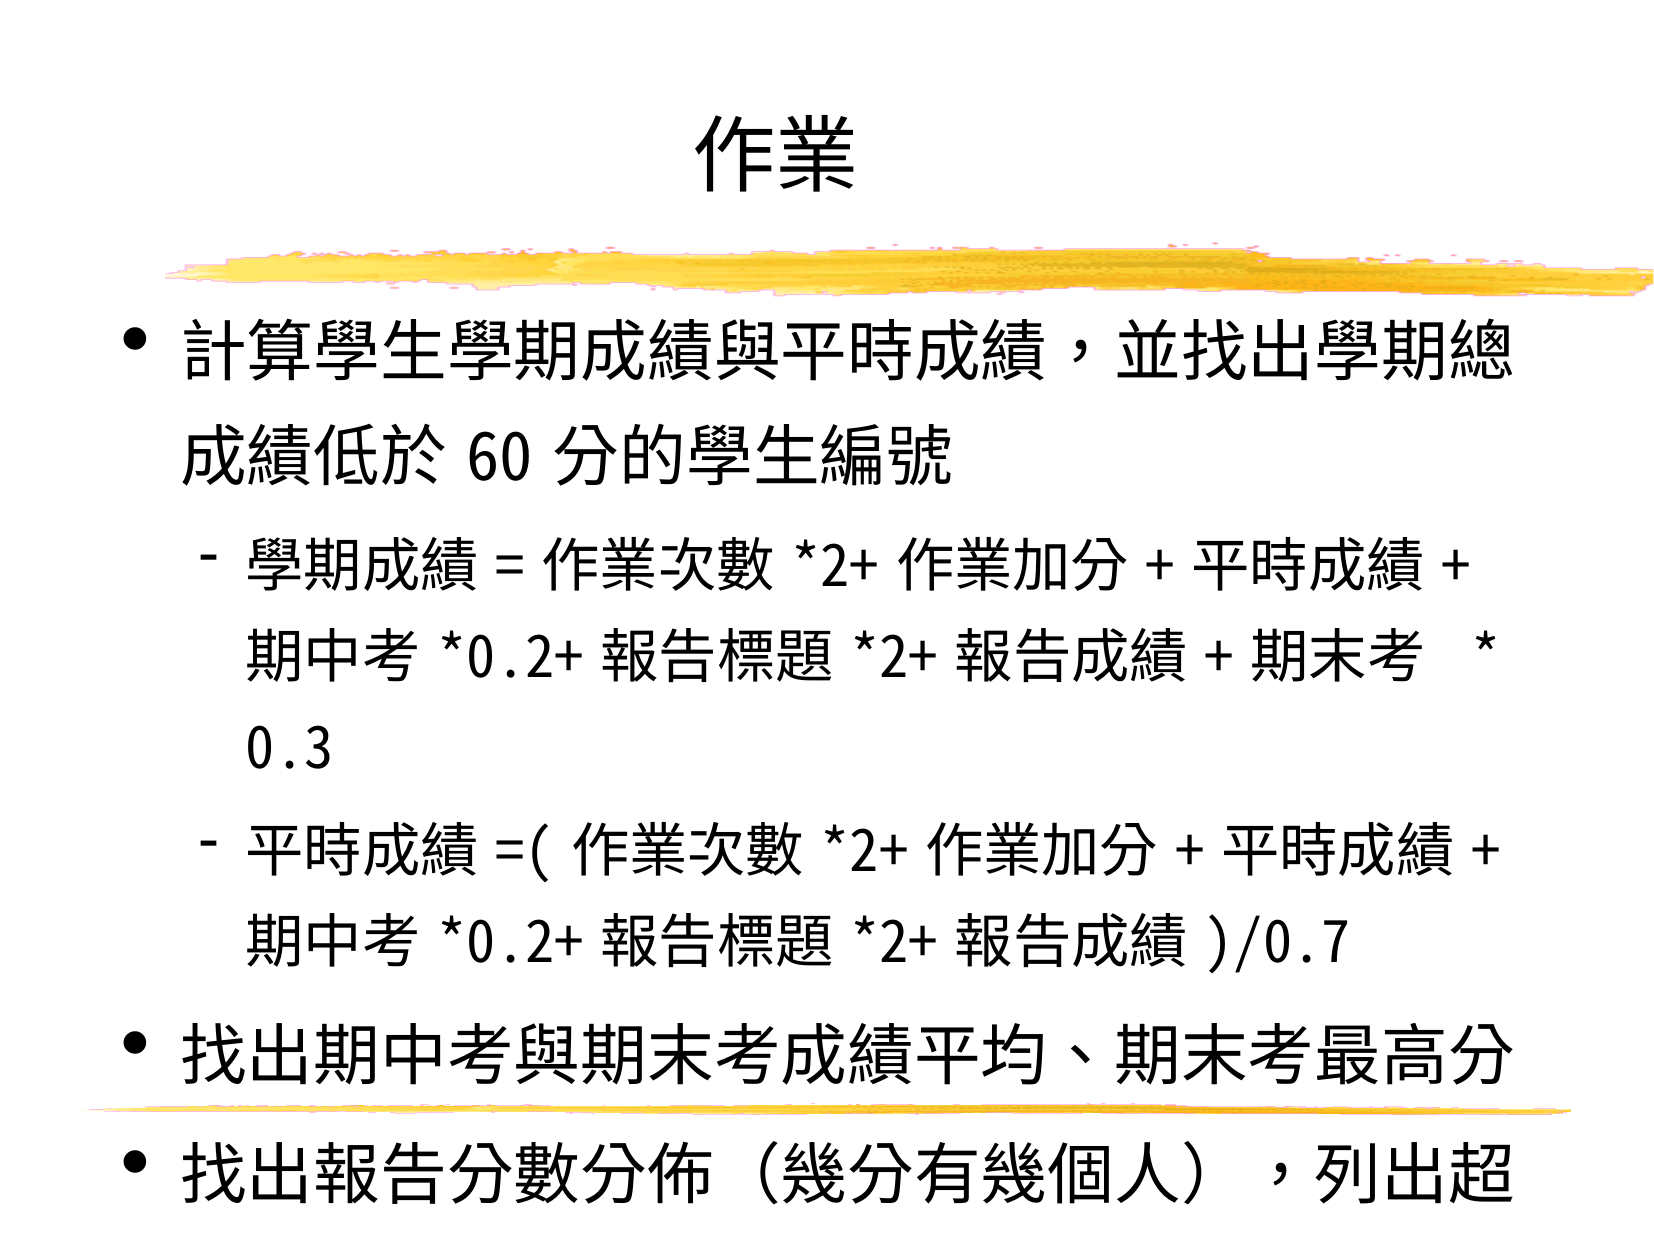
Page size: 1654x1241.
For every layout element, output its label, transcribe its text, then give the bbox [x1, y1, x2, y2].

picture [165, 237, 1654, 308]
list 計算學生學期成績與平時成績，並找出學期總成績低於60分的學生編號 學期成績=作業次數*2+作業加分+平時成績+期中考*0.2+報告標題*2+報告成績+期末考 *0.3 平時成績=(作業次數*2+作業加分+平時成績+期中考*0.2+報告標題*2+報告成績)/0.7 找出期中考與期末考成績平均、期末考最高分 找出報告分數分佈（幾分有幾個人），列出超過十個以上的分數 找出5到8名的學生編號 [124, 290, 1530, 1069]
title 作業 [73, 39, 1479, 249]
picture [82, 1102, 1571, 1117]
